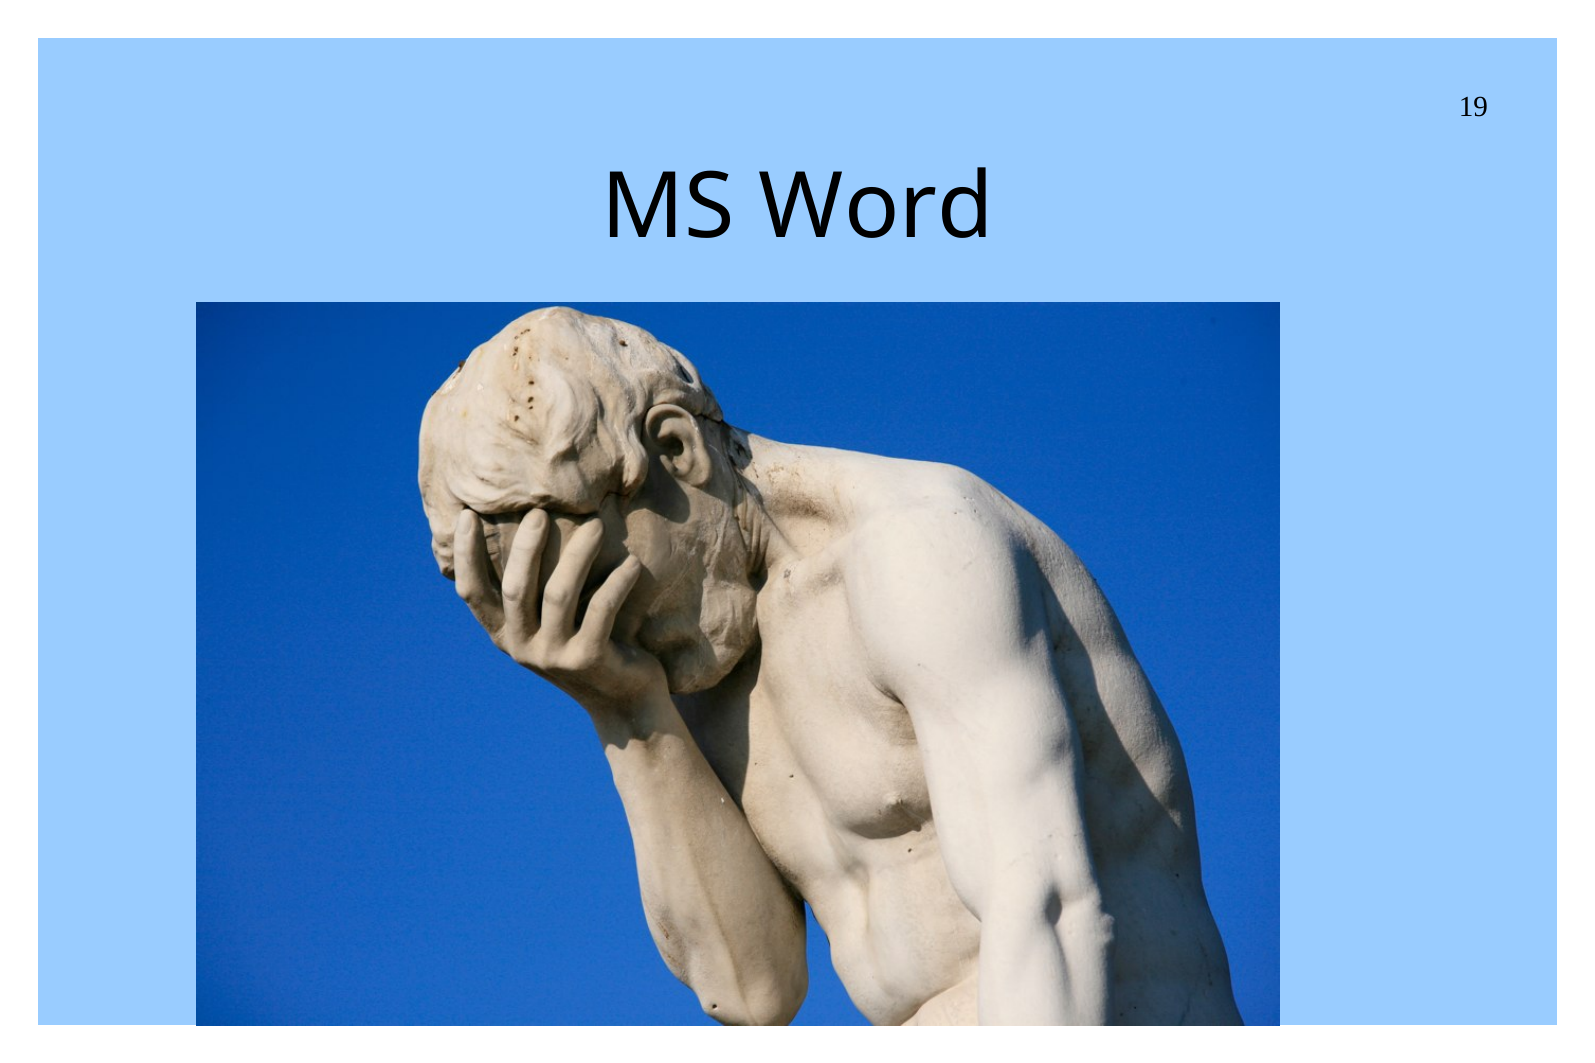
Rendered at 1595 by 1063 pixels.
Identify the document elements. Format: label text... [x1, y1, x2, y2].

picture [196, 302, 1280, 1026]
title MS Word [149, 119, 1447, 285]
